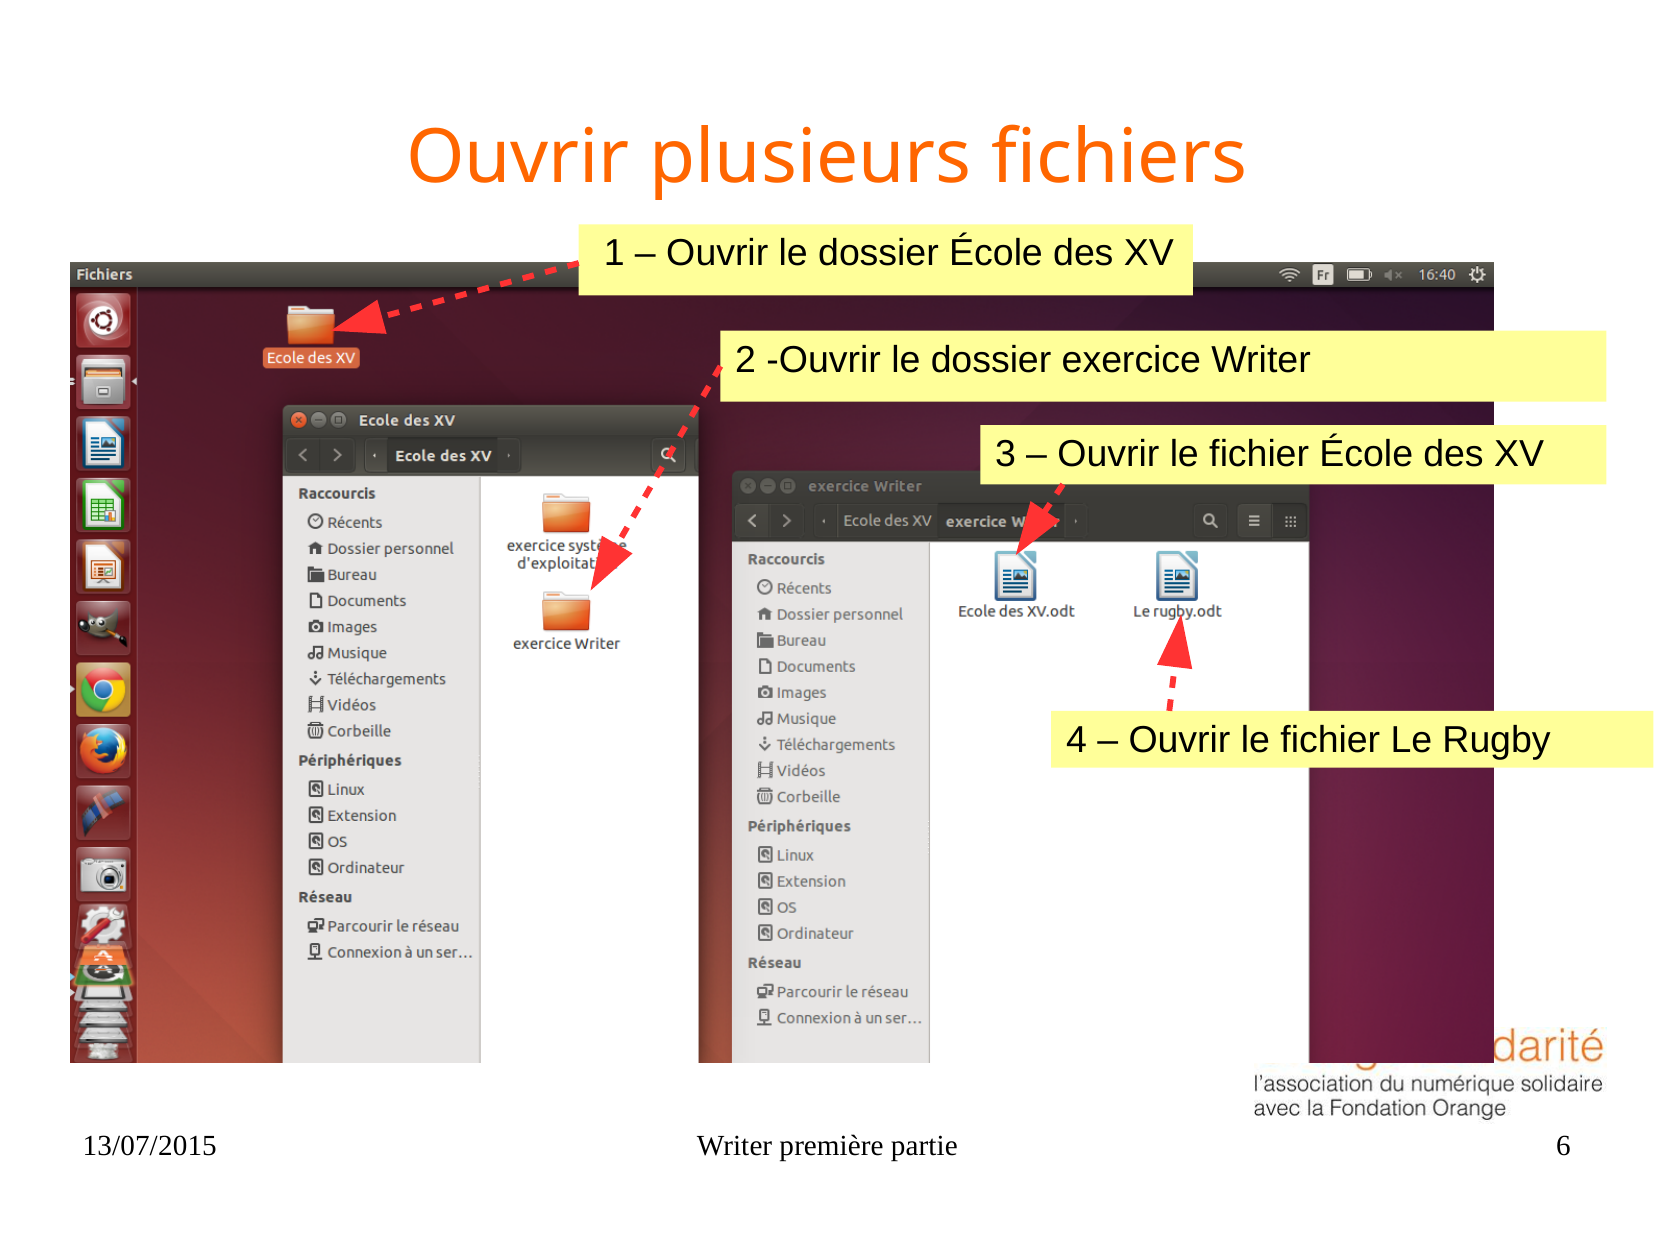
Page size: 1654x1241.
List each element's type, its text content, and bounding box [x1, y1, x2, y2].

text_box 4 – Ouvrir le fichier Le Rugby [1051, 710, 1654, 768]
text_box 3 – Ouvrir le fichier École des XV [980, 425, 1607, 485]
title Ouvrir plusieurs fichiers [82, 49, 1571, 257]
picture [70, 262, 1607, 1126]
text_box 1 – Ouvrir le dossier École des XV [578, 224, 1193, 296]
text_box 2 -Ouvrir le dossier exercice Writer [720, 330, 1607, 402]
